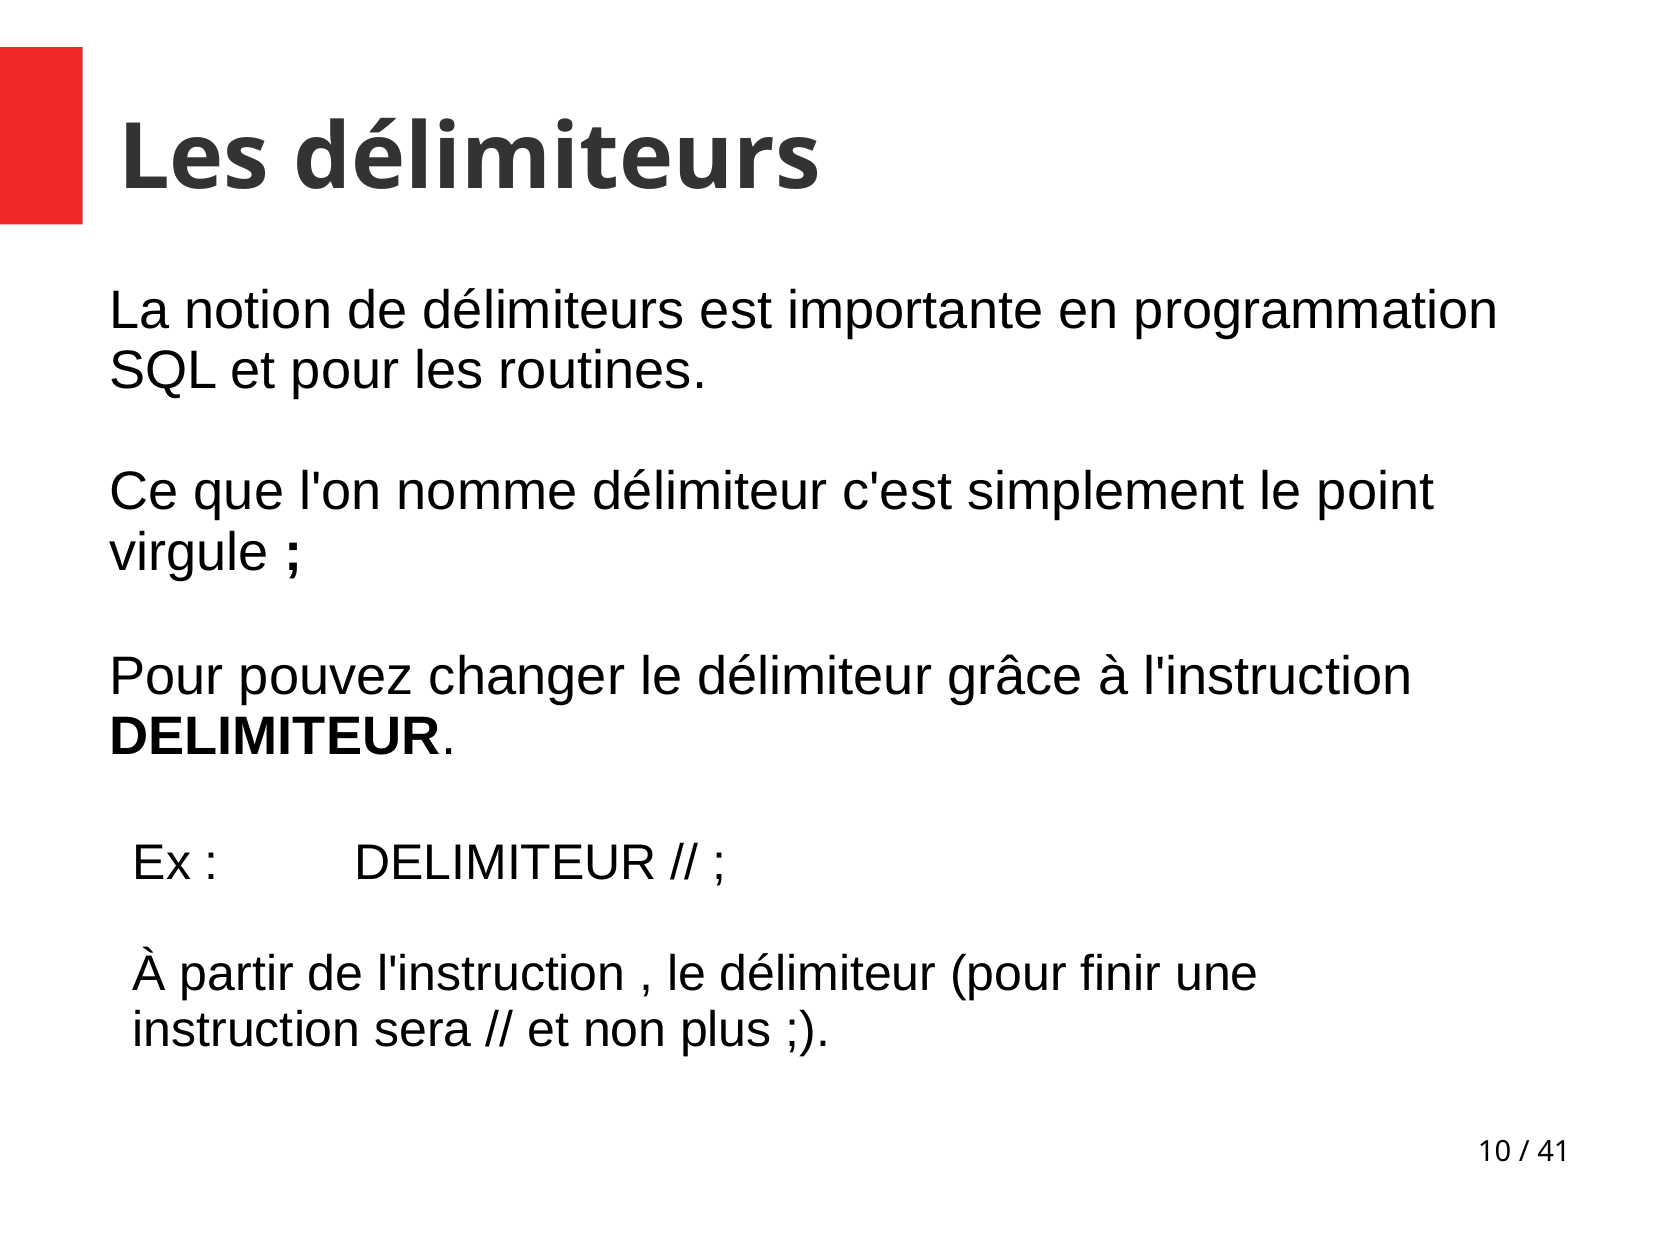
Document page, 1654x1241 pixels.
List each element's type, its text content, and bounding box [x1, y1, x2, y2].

text_box Ex : DELIMITEUR // ; À partir de l'instruction , le délimiteur (pour finir une instruction sera // et non plus ;). [118, 826, 1276, 1065]
text_box Pour pouvez changer le délimiteur grâce à l'instruction DELIMITEUR. [94, 637, 1465, 774]
title Les délimiteurs [118, 49, 1571, 257]
text_box La notion de délimiteurs est importante en programmation SQL et pour les routines. Ce que l'on nomme délimiteur c'est simplement le point virgule ; [94, 271, 1560, 590]
